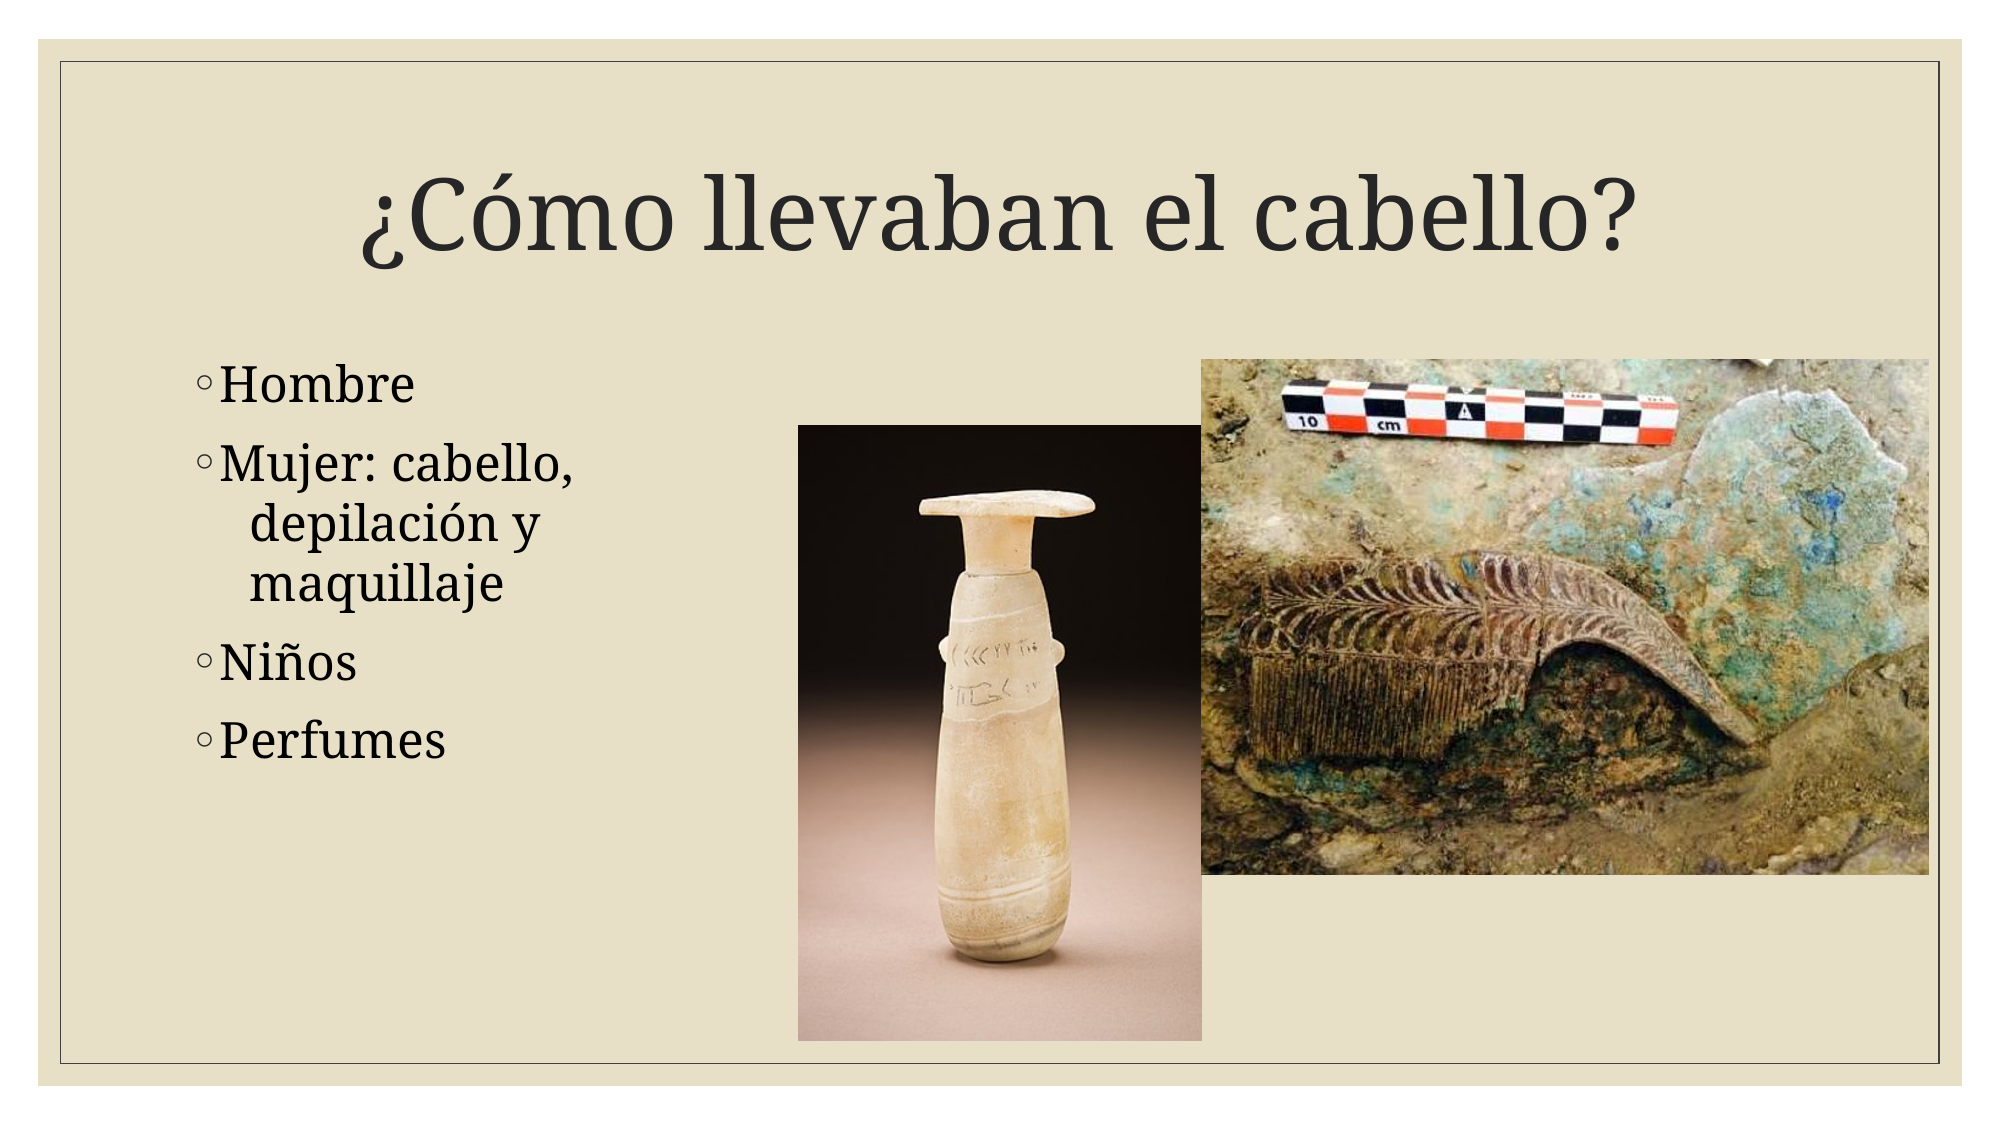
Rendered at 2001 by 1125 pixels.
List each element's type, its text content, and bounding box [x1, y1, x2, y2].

picture [798, 359, 1929, 1041]
list Hombre Mujer: cabello, depilación y maquillaje Niños Perfumes [174, 345, 768, 961]
title ¿Cómo llevaban el cabello? [174, 105, 1825, 331]
